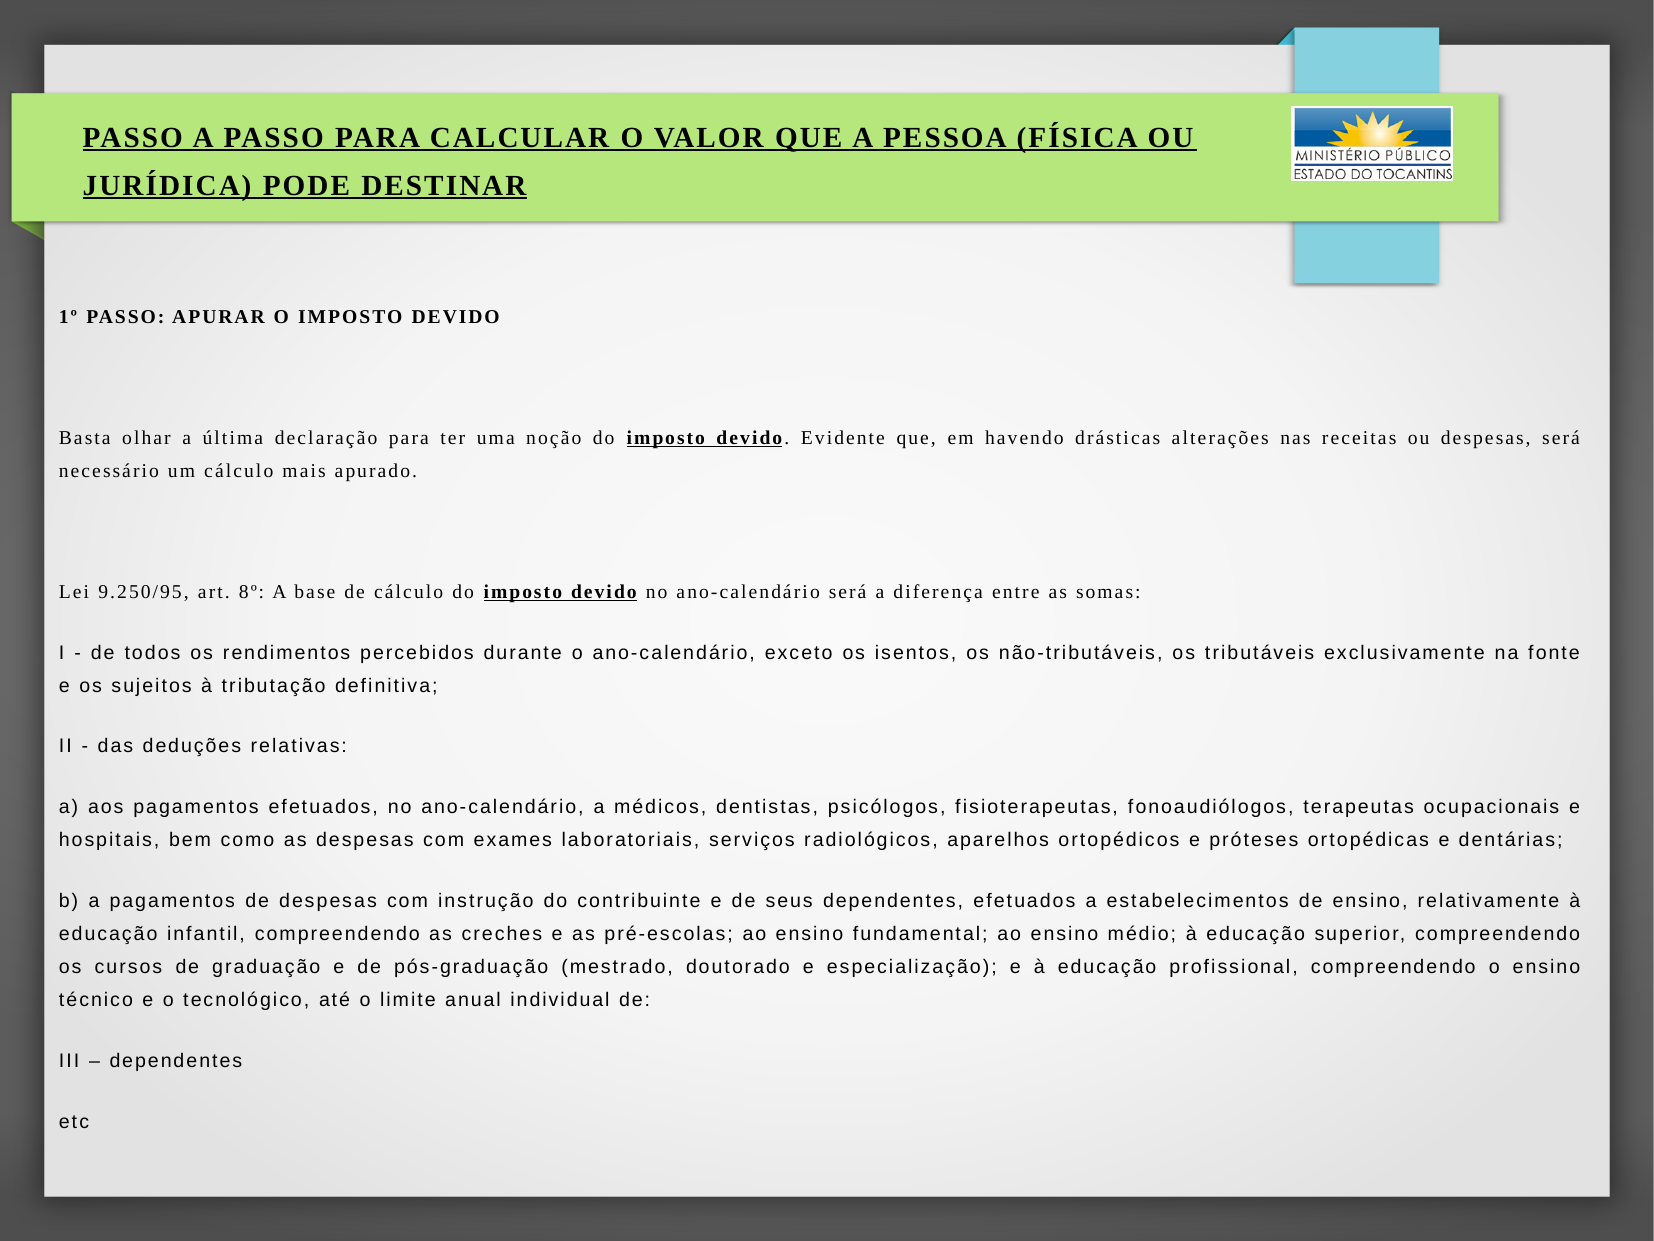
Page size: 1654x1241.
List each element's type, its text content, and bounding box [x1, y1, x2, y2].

title PASSO A PASSO PARA CALCULAR O VALOR QUE A PESSOA (FÍSICA OU JURÍDICA) PODE DESTINAR [82, 94, 1264, 213]
list 1º PASSO: APURAR O IMPOSTO DEVIDO Basta olhar a última declaração para ter uma noção do imposto devido. Evidente que, em havendo drásticas alterações nas receitas ou despesas, será necessário um cálculo mais apurado. Lei 9.250/95, art. 8º: A base de cálculo do imposto devido no ano-calendário será a diferença entre as somas: I - de todos os rendimentos percebidos durante o ano-calendário, exceto os isentos, os não-tributáveis, os tributáveis exclusivamente na fonte e os sujeitos à tributação definitiva; II - das deduções relativas: a) aos pagamentos efetuados, no ano-calendário, a médicos, dentistas, psicólogos, fisioterapeutas, fonoaudiólogos, terapeutas ocupacionais e hospitais, bem como as despesas com exames laboratoriais, serviços radiológicos, aparelhos ortopédicos e próteses ortopédicas e dentárias; b) a pagamentos de despesas com instrução do contribuinte e de seus dependentes, efetuados a estabelecimentos de ensino, relativamente à educação infantil, compreendendo as creches e as pré-escolas; ao ensino fundamental; ao ensino médio; à educação superior, compreendendo os cursos de graduação e de pós-graduação (mestrado, doutorado e especialização); e à educação profissional, compreendendo o ensino técnico e o tecnológico, até o limite anual individual de: III – dependentes etc [59, 295, 1583, 1158]
picture [0, 0, 1654, 1241]
